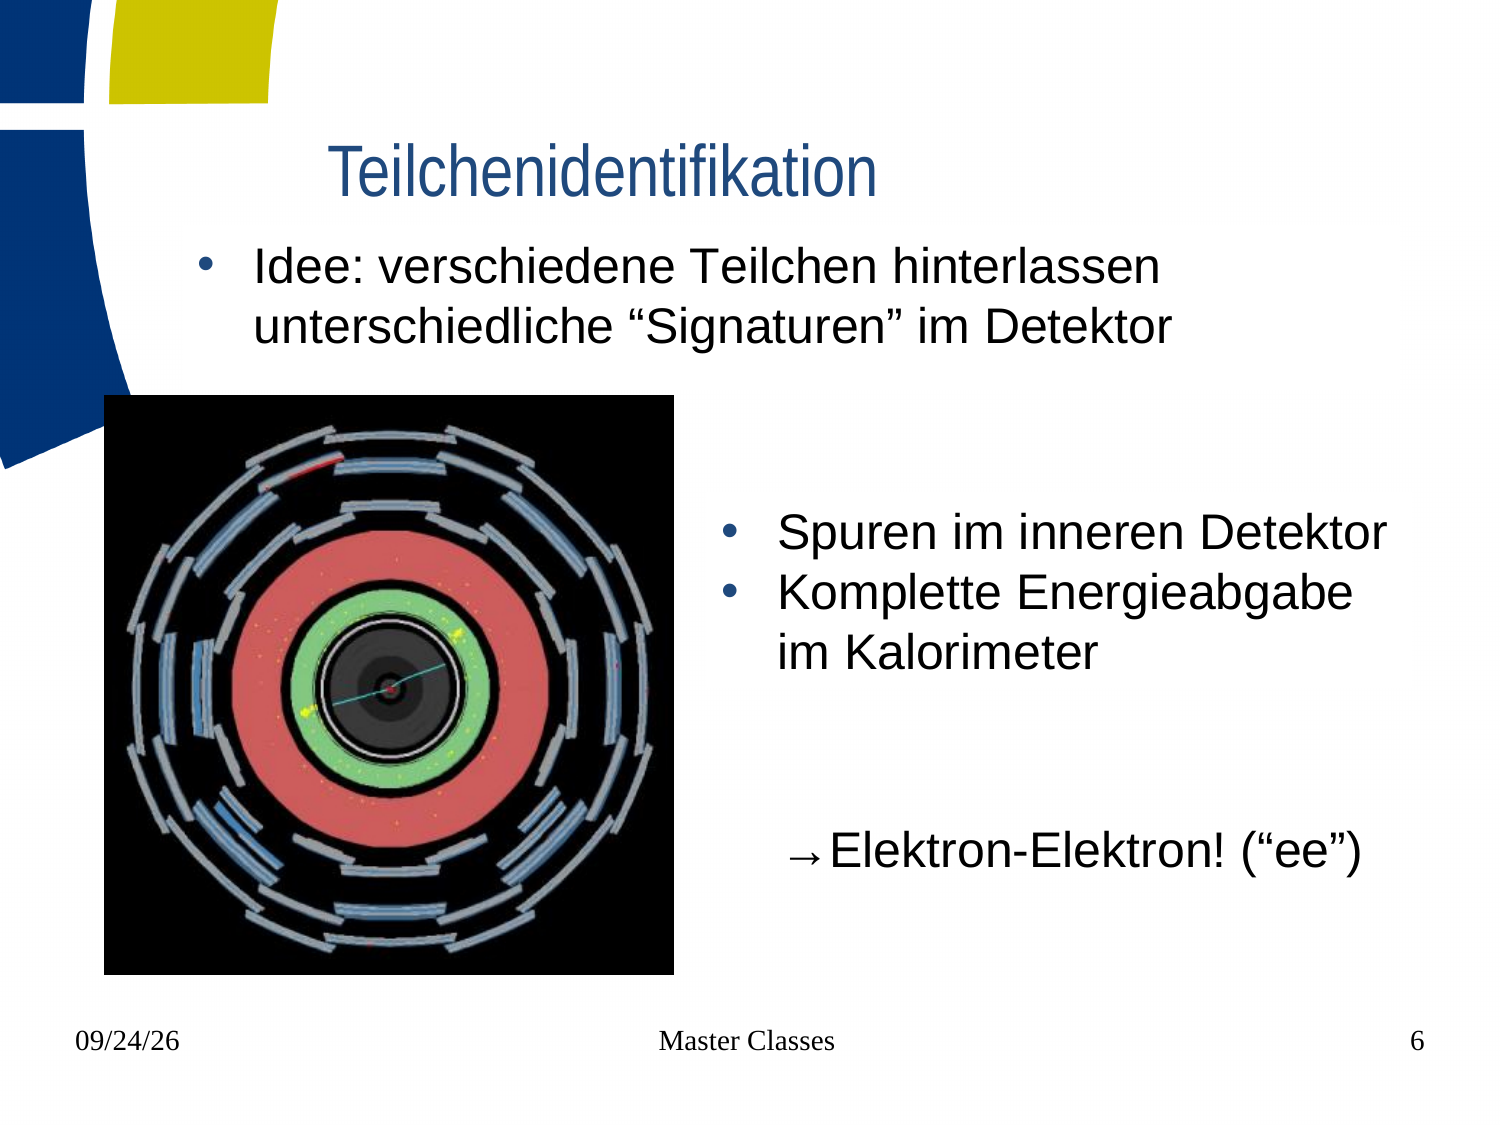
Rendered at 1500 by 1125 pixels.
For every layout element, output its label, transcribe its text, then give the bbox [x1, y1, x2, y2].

title Teilchenidentifikation [312, 101, 1400, 225]
text_box Idee: verschiedene Teilchen hinterlassen unterschiedliche “Signaturen” im Detektor [183, 225, 1400, 390]
picture [0, 0, 1500, 1125]
text_box →Elektron-Elektron! (“ee”) [765, 810, 1379, 885]
text_box Spuren im inneren Detektor Komplette Energieabgabe im Kalorimeter [706, 492, 1412, 688]
